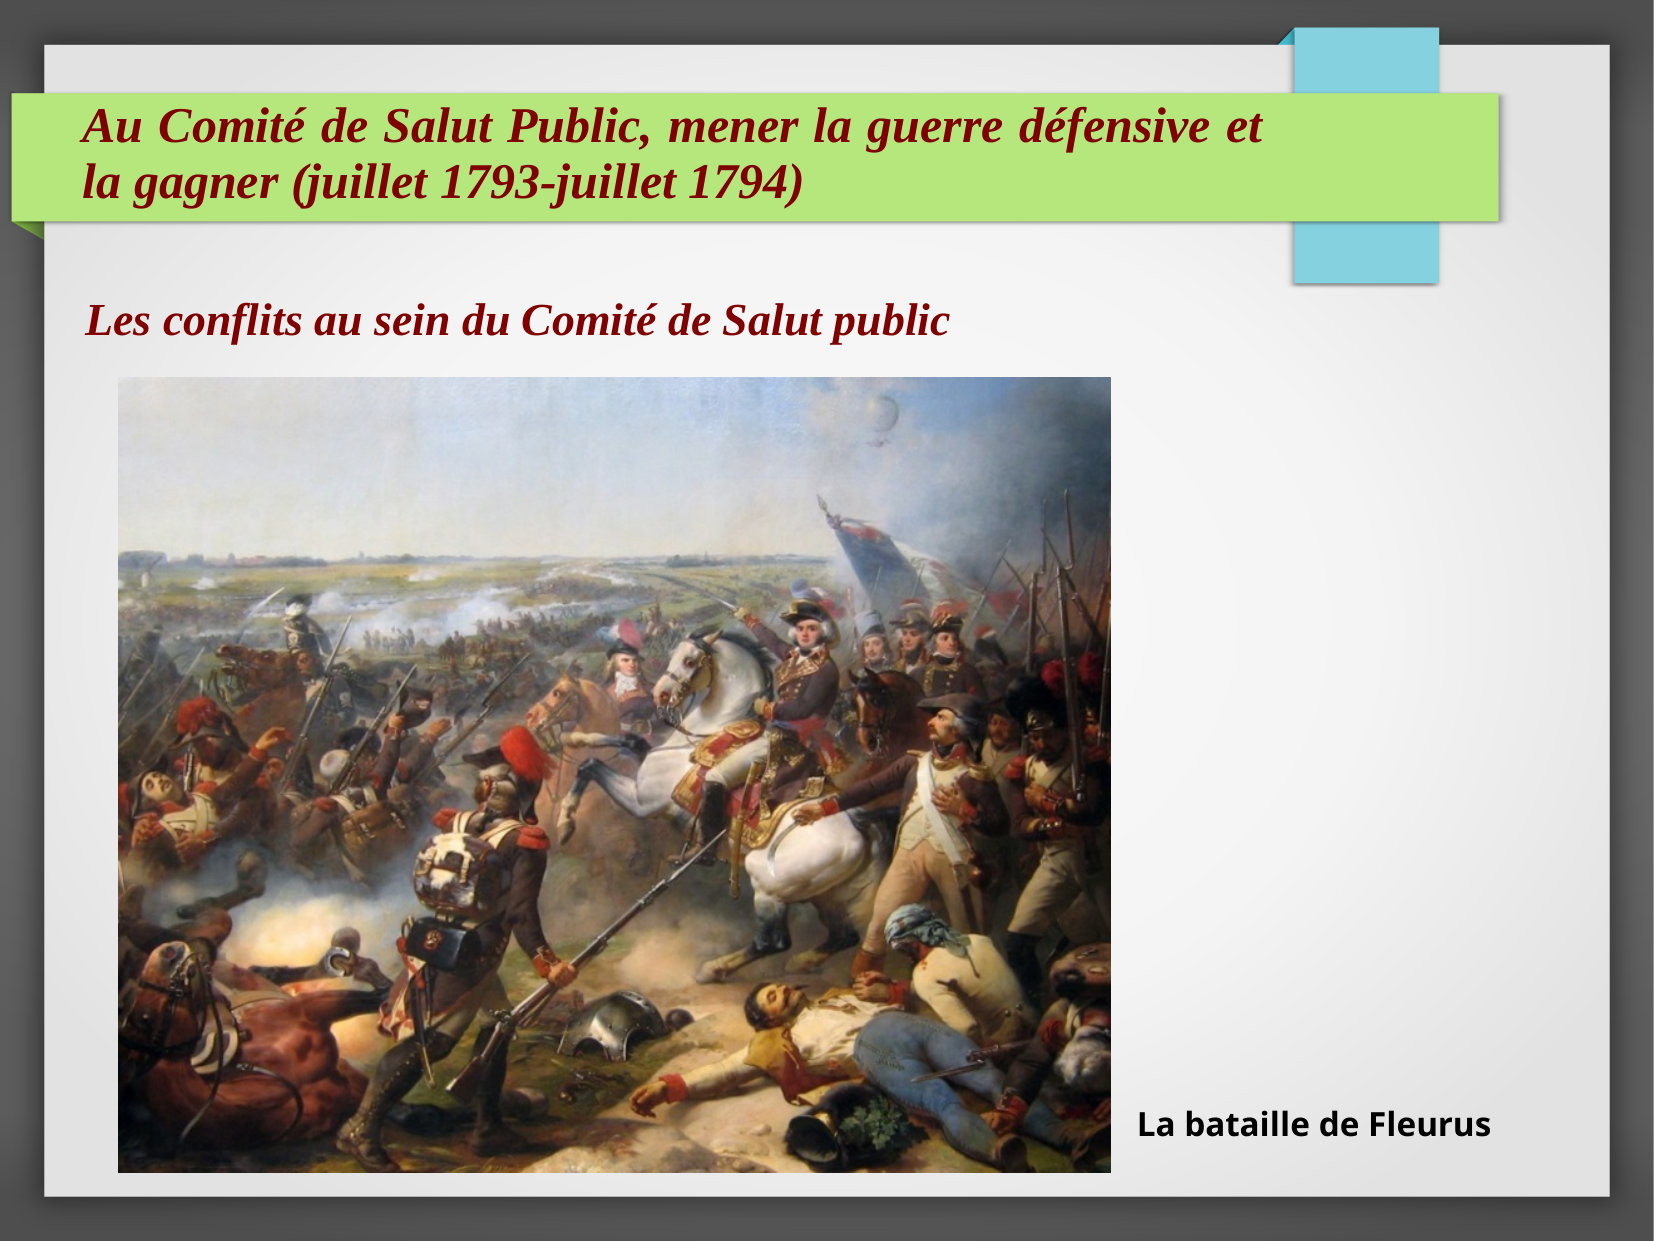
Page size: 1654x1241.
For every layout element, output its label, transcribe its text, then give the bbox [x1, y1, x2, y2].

text_box La bataille de Fleurus [1122, 1077, 1571, 1170]
picture [0, 0, 1654, 1241]
title Au Comité de Salut Public, mener la guerre défensive et la gagner (juillet 1793-juillet 1794) [82, 94, 1264, 213]
text_box Les conflits au sein du Comité de Salut public [70, 262, 1134, 378]
